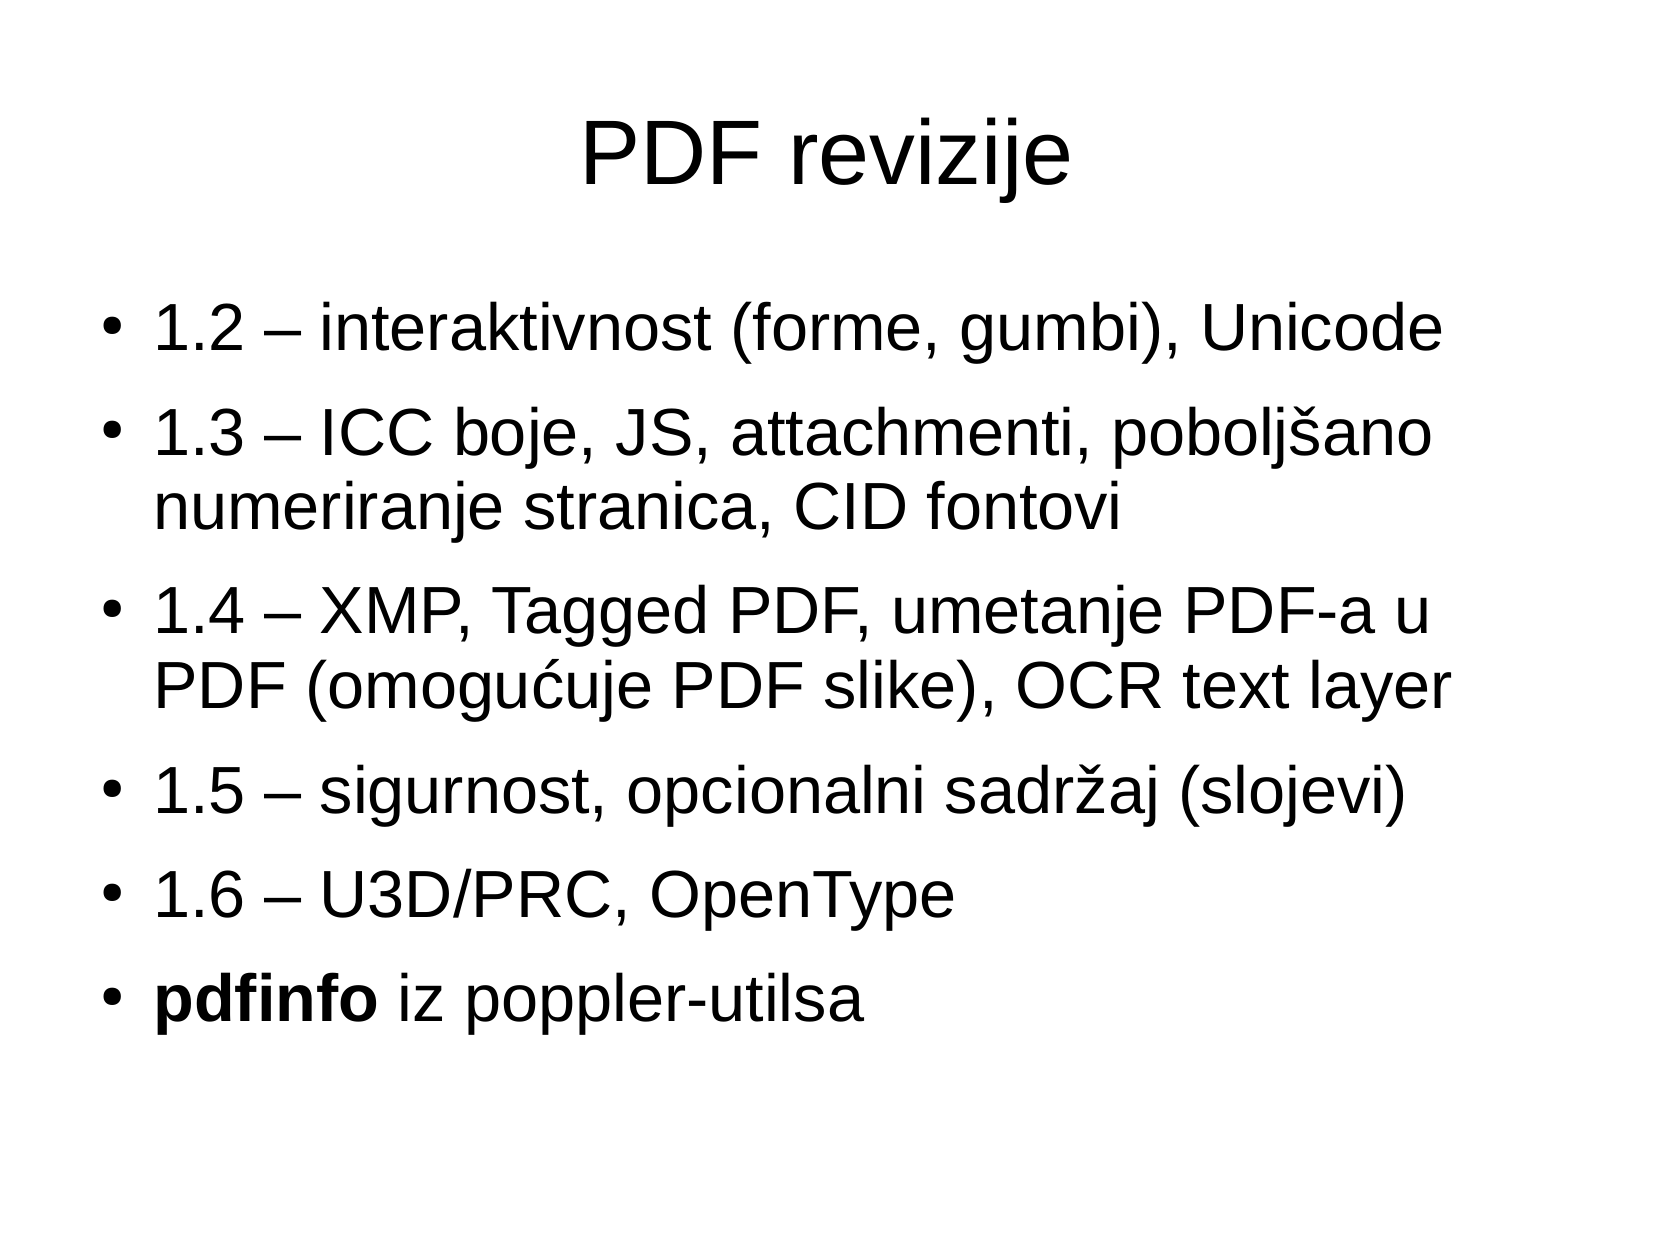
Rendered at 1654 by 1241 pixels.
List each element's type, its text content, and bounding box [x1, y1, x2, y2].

list 1.2 – interaktivnost (forme, gumbi), Unicode 1.3 – ICC boje, JS, attachmenti, poboljšano numeriranje stranica, CID fontovi 1.4 – XMP, Tagged PDF, umetanje PDF-a u PDF (omogućuje PDF slike), OCR text layer 1.5 – sigurnost, opcionalni sadržaj (slojevi) 1.6 – U3D/PRC, OpenType pdfinfo iz poppler-utilsa [82, 290, 1571, 1109]
title PDF revizije [82, 49, 1571, 257]
